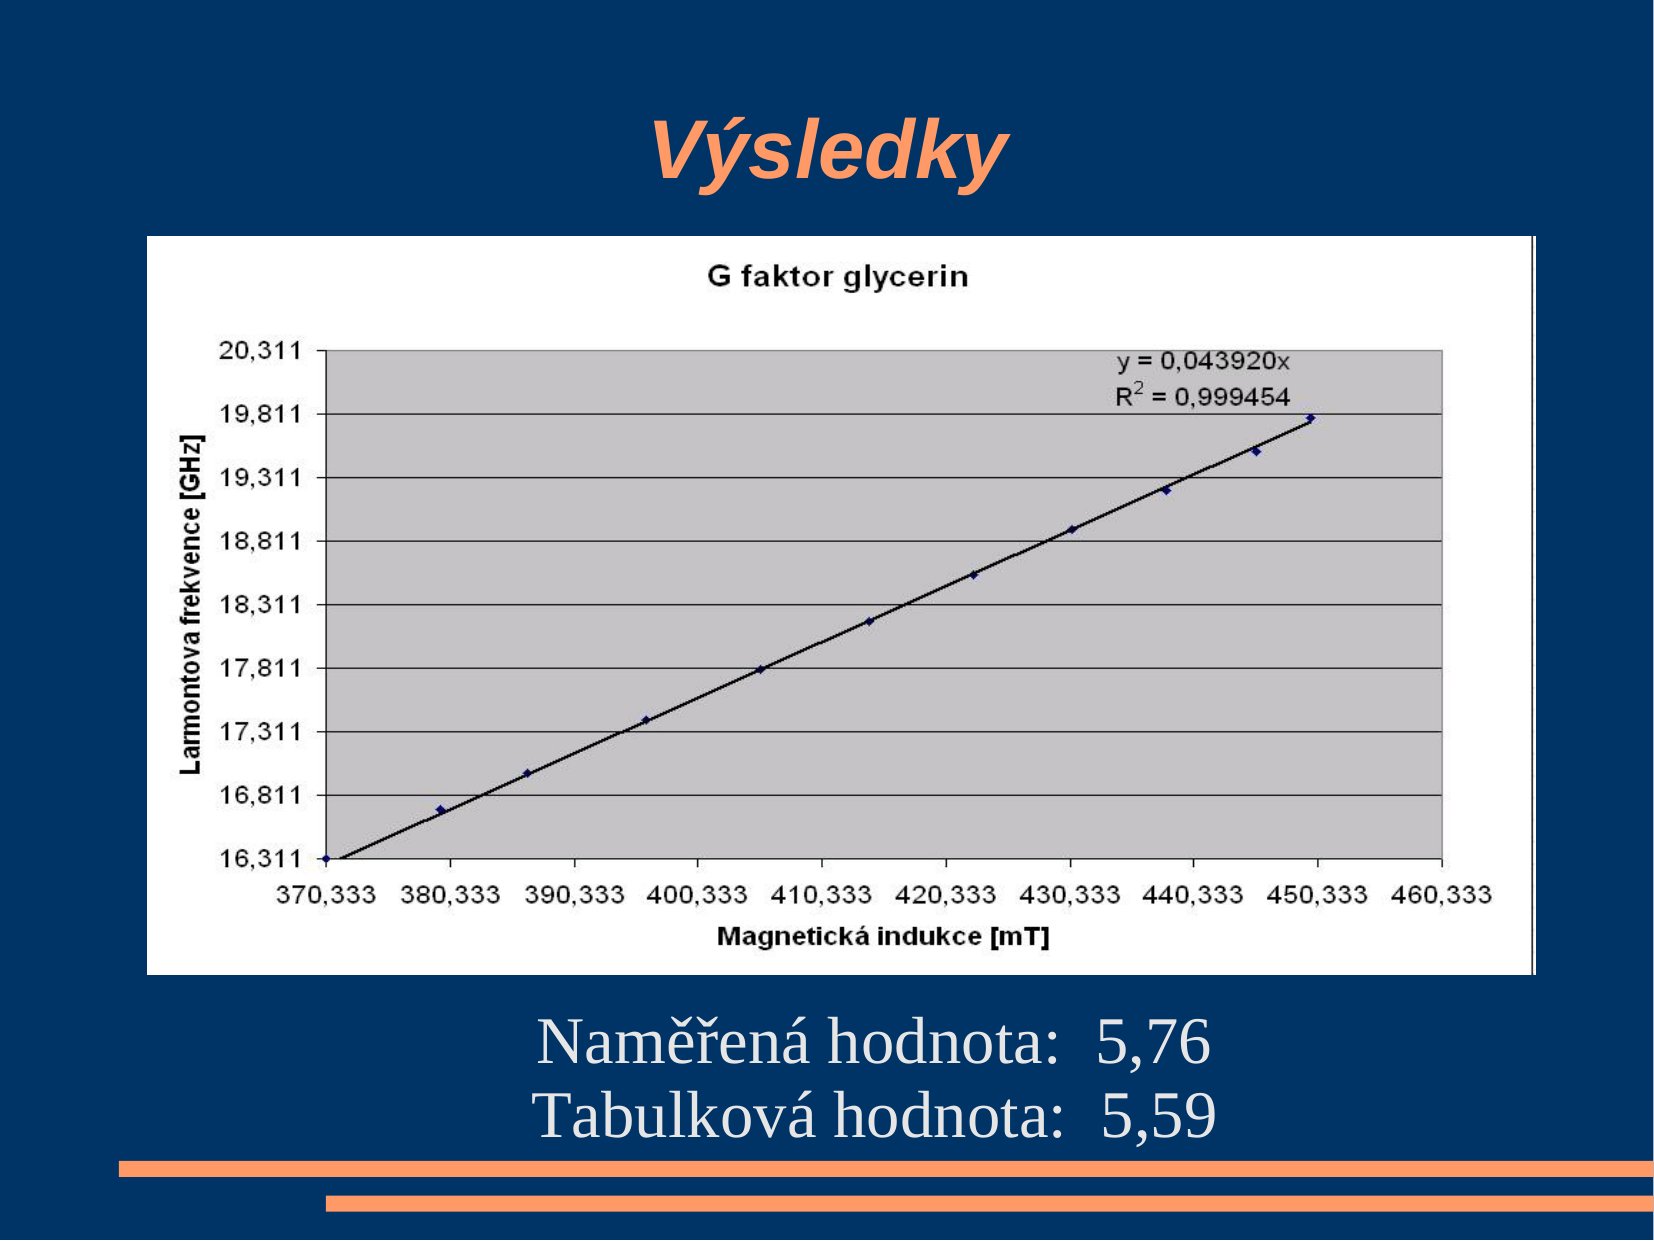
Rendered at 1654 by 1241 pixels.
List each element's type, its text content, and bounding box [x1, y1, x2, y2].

title Výsledky [121, 46, 1534, 254]
list Naměřená hodnota: 5,76 Tabulková hodnota: 5,59 [118, 1003, 1562, 1153]
picture [147, 236, 1536, 975]
